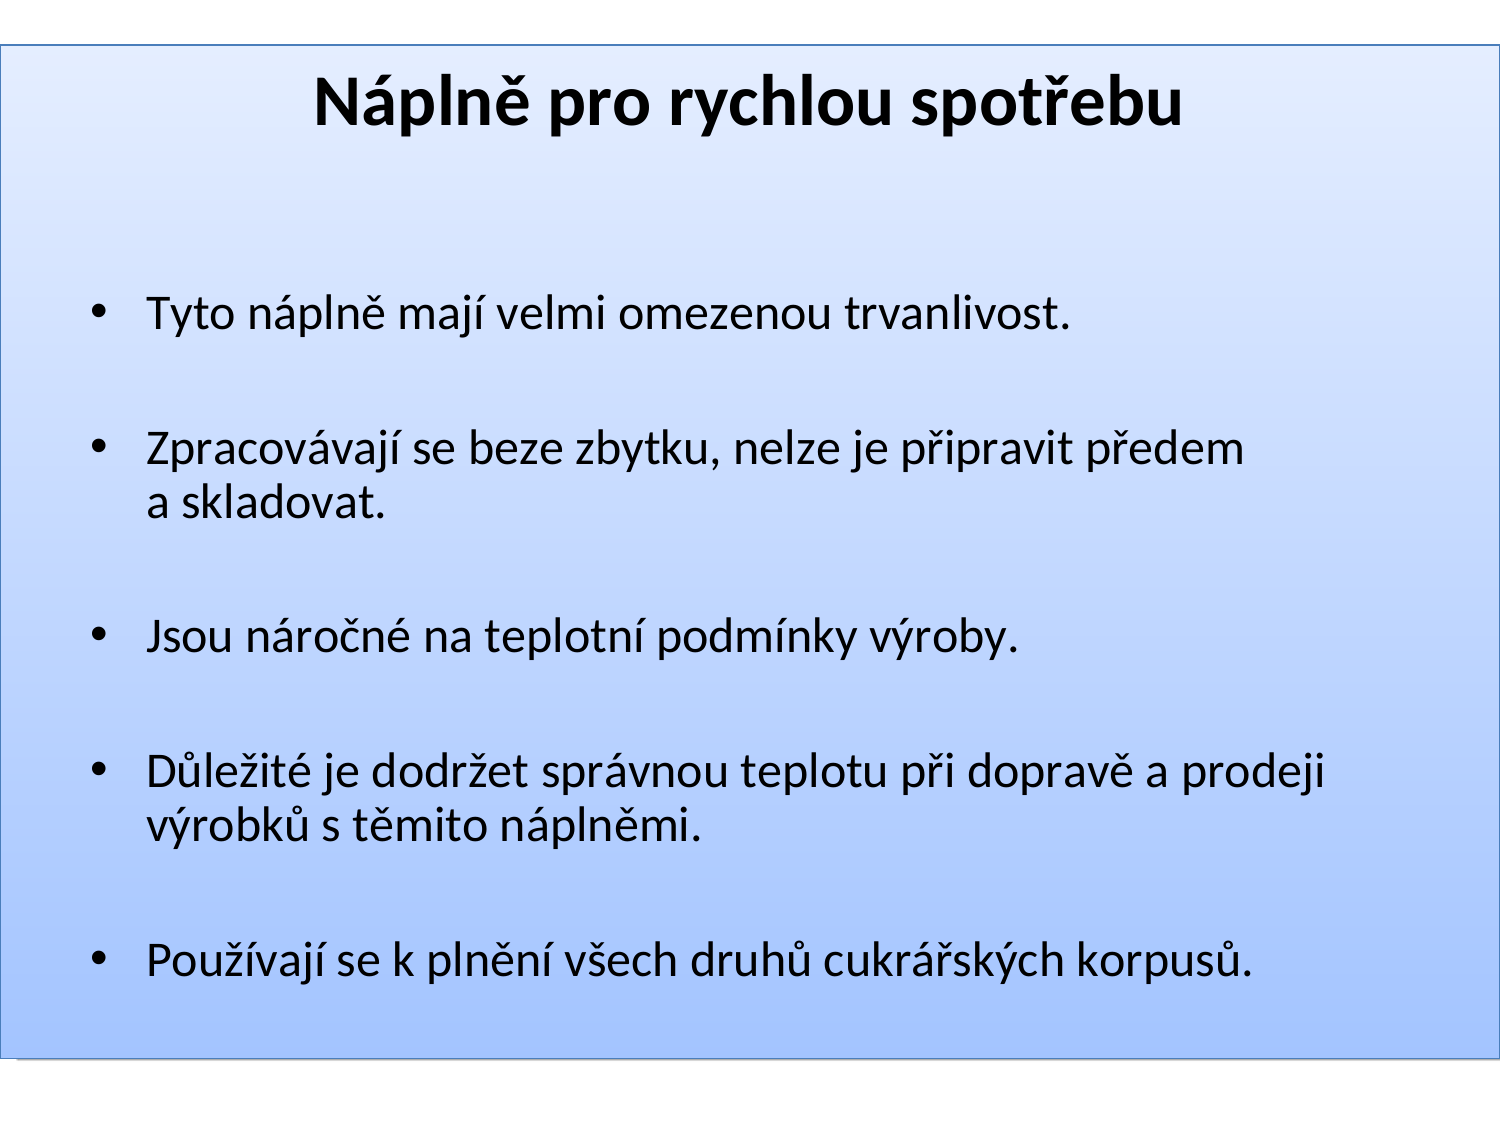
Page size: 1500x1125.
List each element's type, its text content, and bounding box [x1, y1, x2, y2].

text_box Náplně pro rychlou spotřebu [0, 45, 1500, 1059]
list Tyto náplně mají velmi omezenou trvanlivost. Zpracovávají se beze zbytku, nelze je připravit předem a skladovat. Jsou náročné na teplotní podmínky výroby. Důležité je dodržet správnou teplotu při dopravě a prodeji výrobků s těmito náplněmi. Používají se k plnění všech druhů cukrářských korpusů. [75, 278, 1426, 1022]
